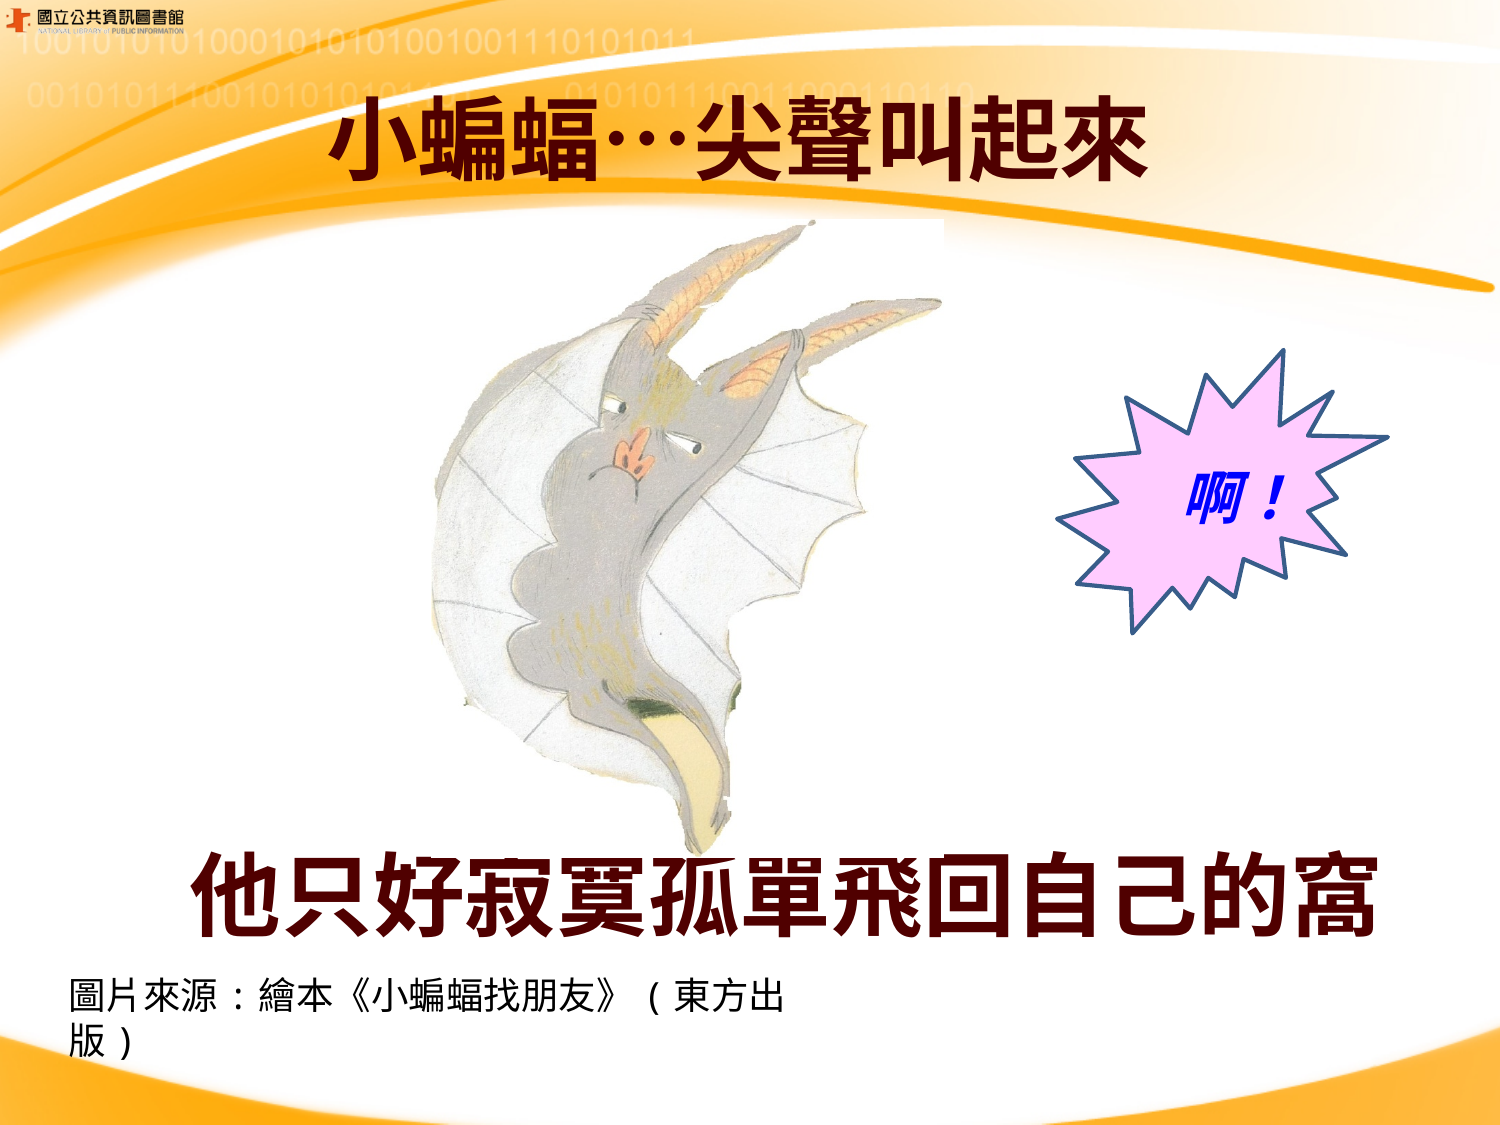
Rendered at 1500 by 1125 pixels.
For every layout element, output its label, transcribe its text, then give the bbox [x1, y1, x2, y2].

text_box 啊！ [1057, 349, 1388, 634]
text_box 圖片來源:繪本《小蝙蝠找朋友》(東方出版) [53, 964, 821, 1025]
title 小蝙蝠…尖聲叫起來 [100, 42, 1378, 231]
picture [431, 219, 944, 858]
text_box 他只好寂寞孤單飛回自己的窩 [147, 798, 1425, 987]
